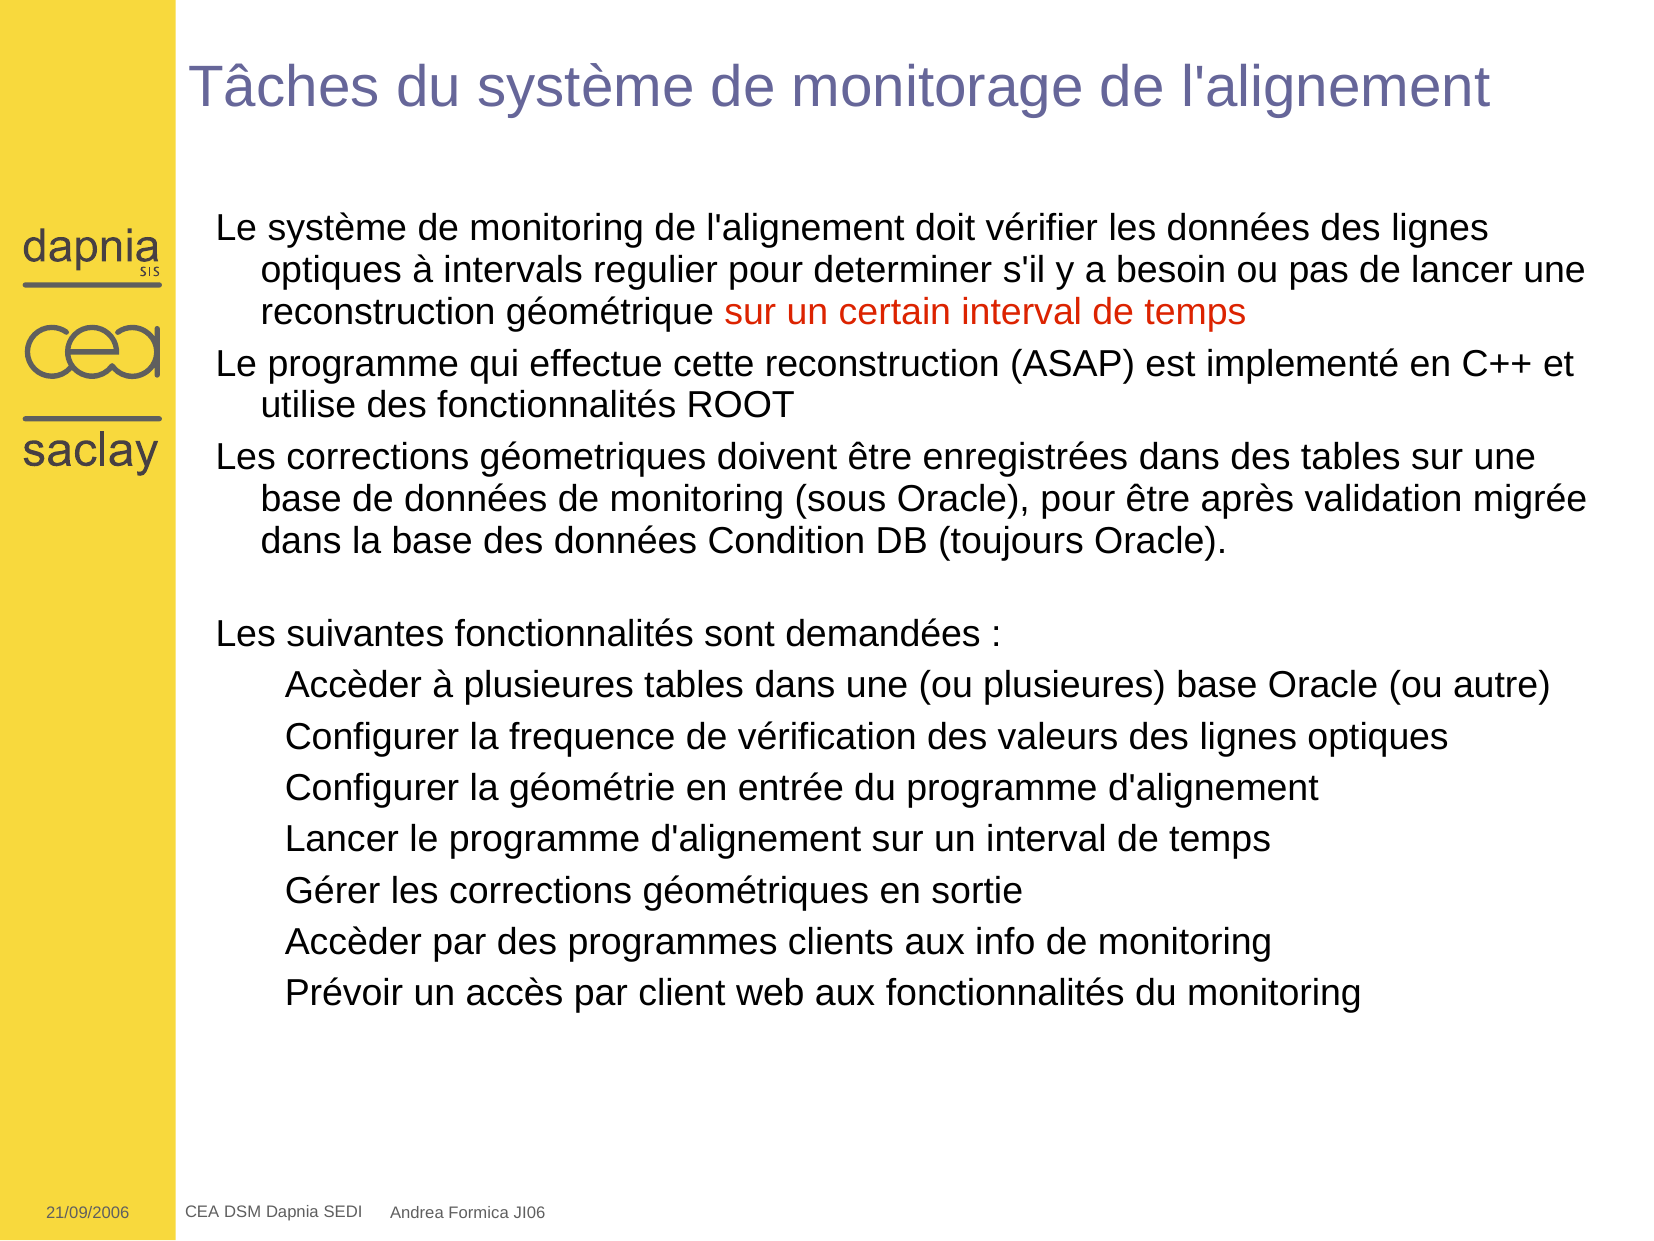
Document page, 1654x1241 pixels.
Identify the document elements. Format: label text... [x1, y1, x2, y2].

title Tâches du système de monitorage de l'alignement [188, 10, 1654, 162]
list Le système de monitoring de l'alignement doit vérifier les données des lignes optiques à intervals regulier pour determiner s'il y a besoin ou pas de lancer une reconstruction géométrique sur un certain interval de temps Le programme qui effectue cette reconstruction (ASAP) est implementé en C++ et utilise des fonctionnalités ROOT Les corrections géometriques doivent être enregistrées dans des tables sur une base de données de monitoring (sous Oracle), pour être après validation migrée dans la base des données Condition DB (toujours Oracle). Les suivantes fonctionnalités sont demandées : Accèder à plusieures tables dans une (ou plusieures) base Oracle (ou autre) Configurer la frequence de vérification des valeurs des lignes optiques Configurer la géométrie en entrée du programme d'alignement Lancer le programme d'alignement sur un interval de temps Gérer les corrections géométriques en sortie Accèder par des programmes clients aux info de monitoring Prévoir un accès par client web aux fonctionnalités du monitoring [206, 206, 1613, 1014]
